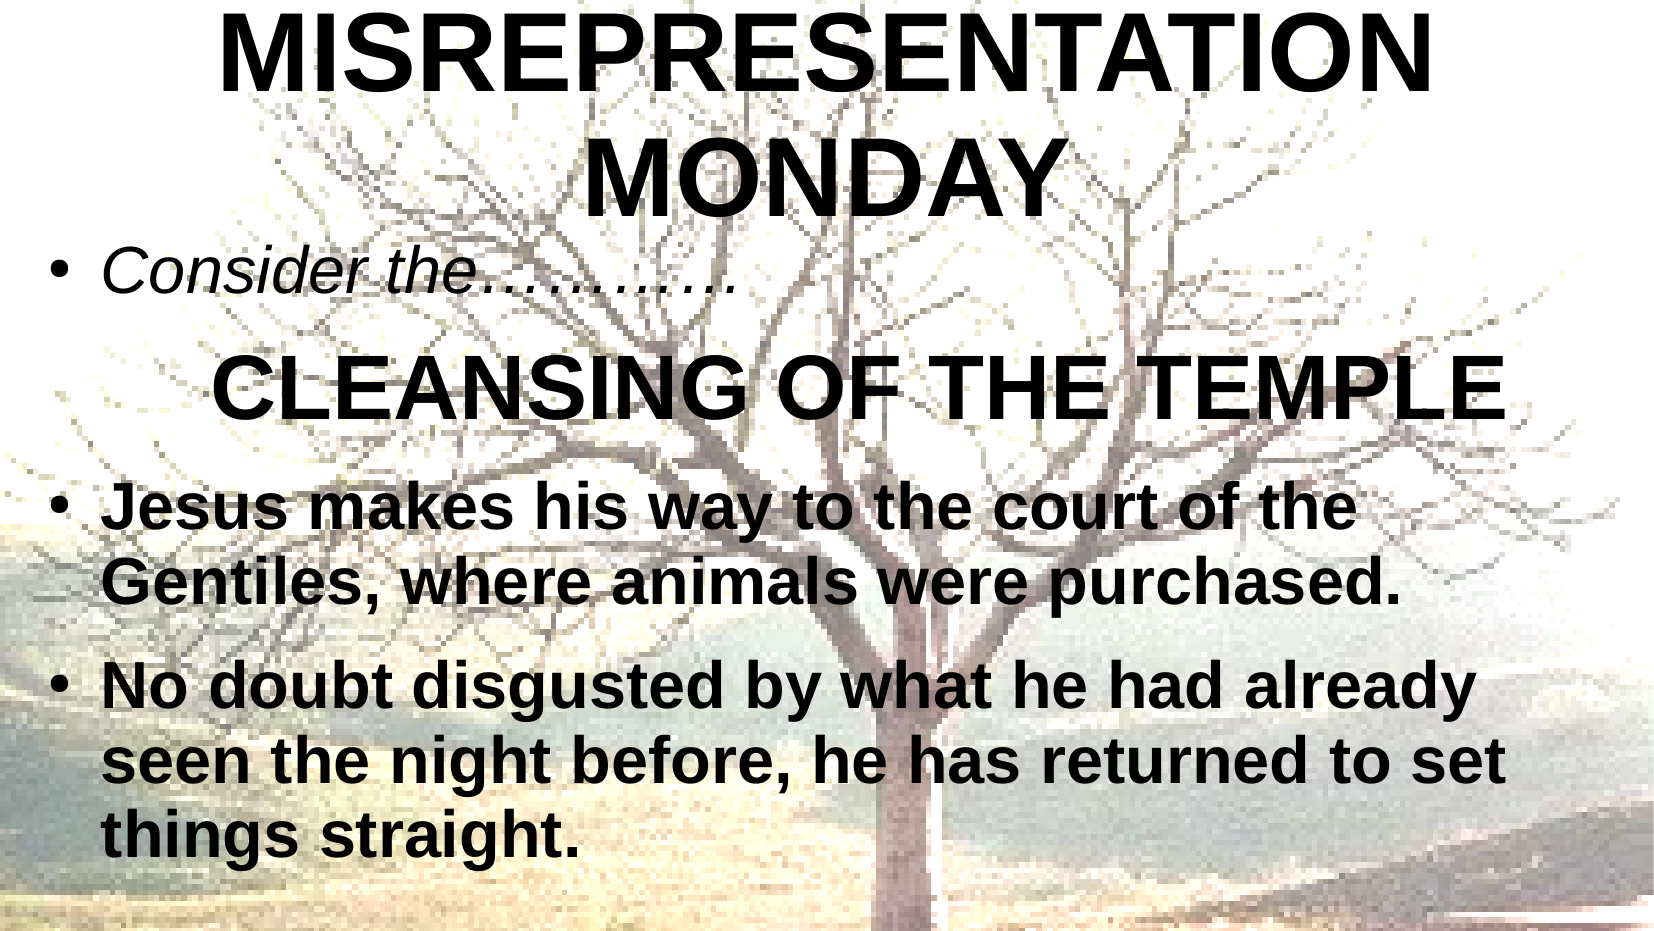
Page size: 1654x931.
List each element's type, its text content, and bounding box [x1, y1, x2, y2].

title MISREPRESENTATION MONDAY [82, 0, 1571, 232]
picture [0, 0, 1654, 931]
list Consider the………… CLEANSING OF THE TEMPLE Jesus makes his way to the court of the Gentiles, where animals were purchased. No doubt disgusted by what he had already seen the night before, he has returned to set things straight. [30, 232, 1621, 916]
